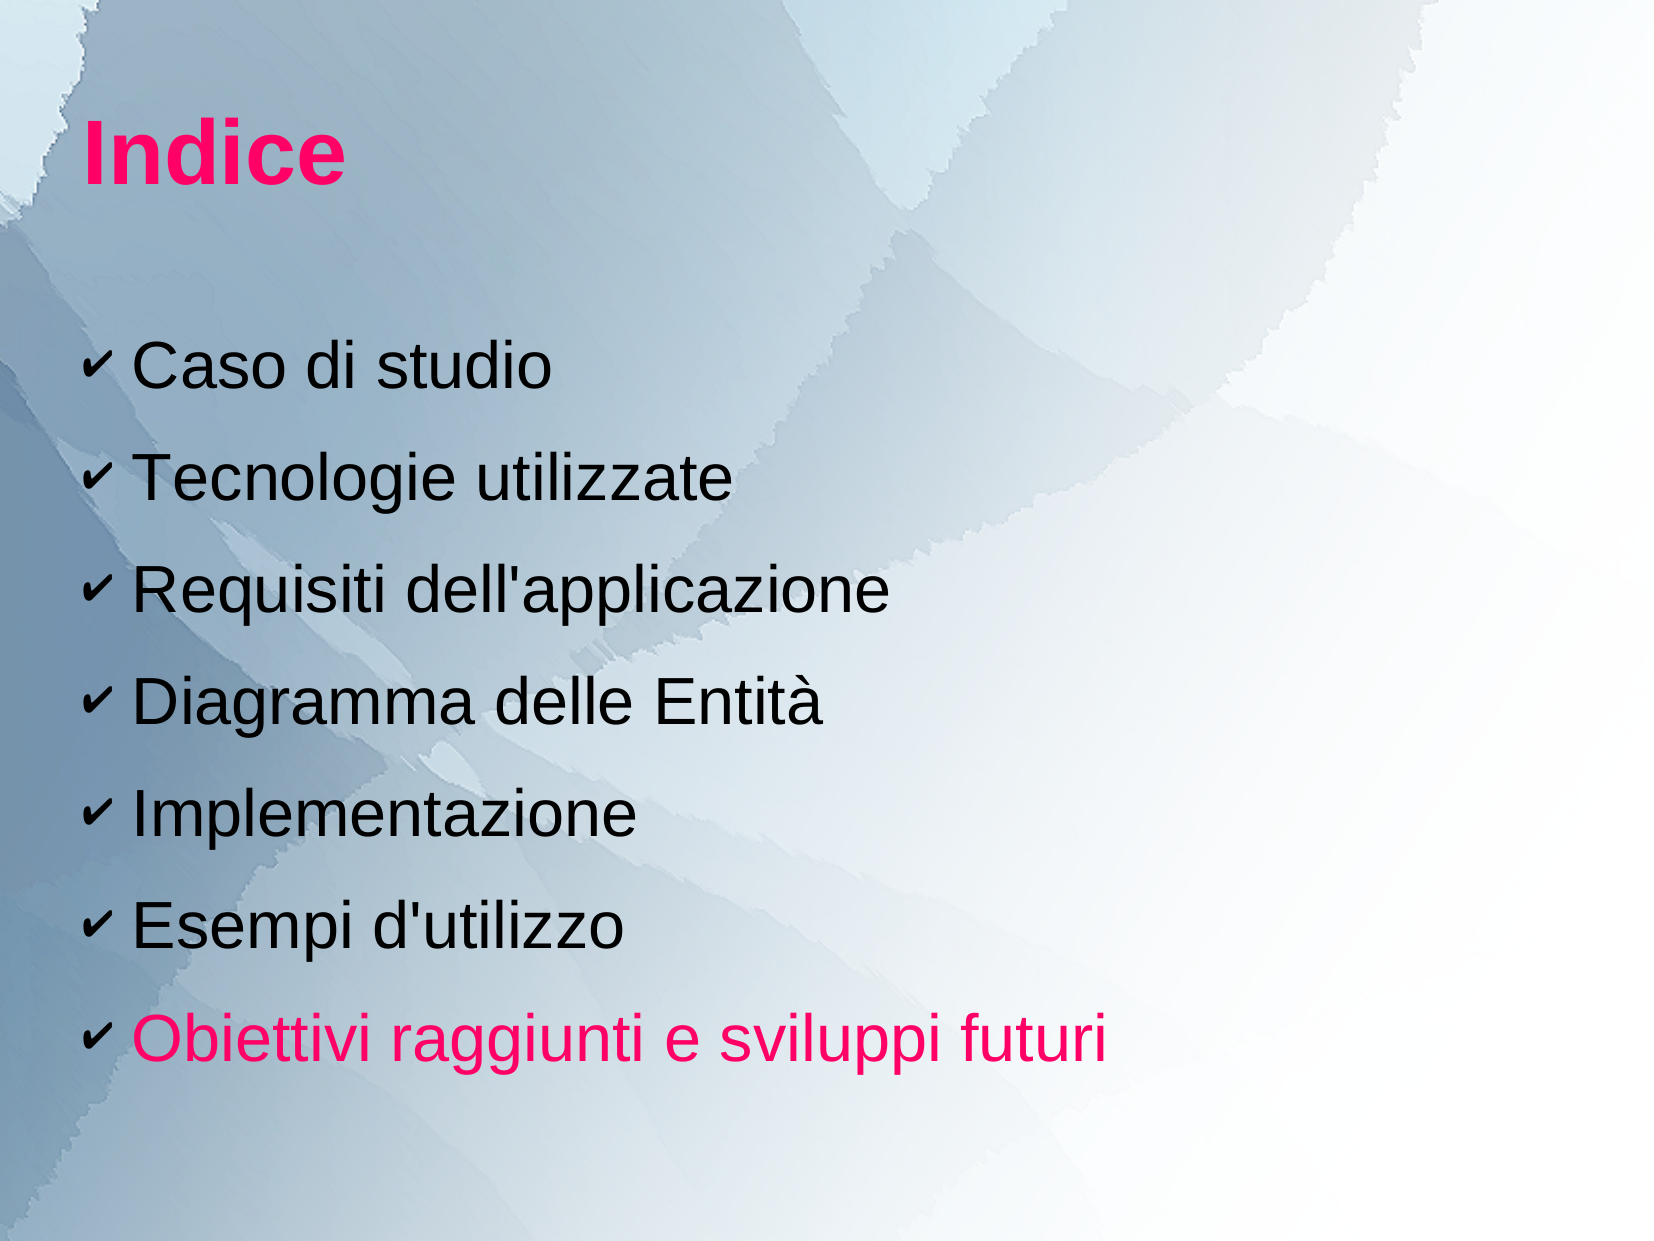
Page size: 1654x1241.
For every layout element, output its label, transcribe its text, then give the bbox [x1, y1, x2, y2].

title Indice [82, 49, 1571, 257]
picture [0, 0, 1654, 1241]
text_box Caso di studio Tecnologie utilizzate Requisiti dell'applicazione Diagramma delle Entità Implementazione Esempi d'utilizzo Obiettivi raggiunti e sviluppi futuri [82, 290, 1571, 1151]
